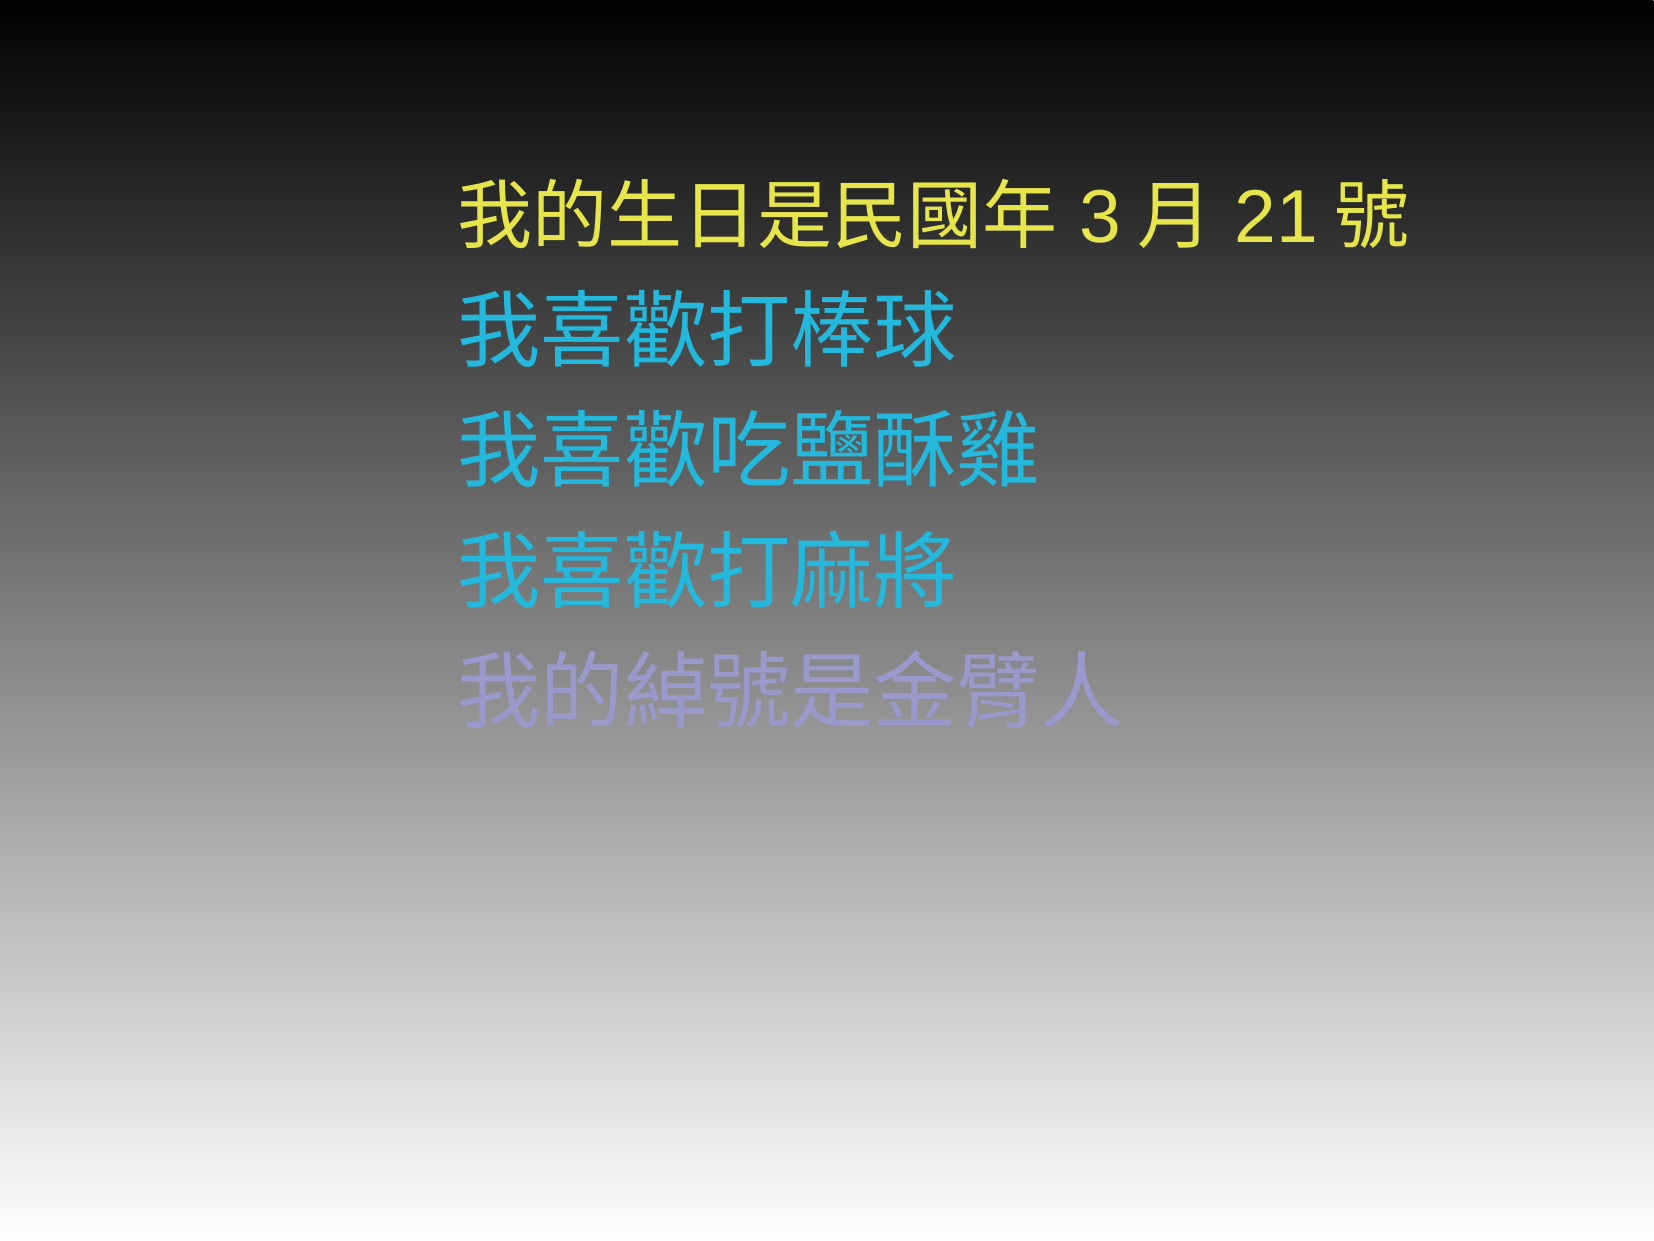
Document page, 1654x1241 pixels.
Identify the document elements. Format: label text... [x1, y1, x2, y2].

text_box 我的生日是民國年3月21號 我喜歡打棒球 我喜歡吃鹽酥雞 我喜歡打麻將 我的綽號是金臂人 [442, 147, 1506, 652]
